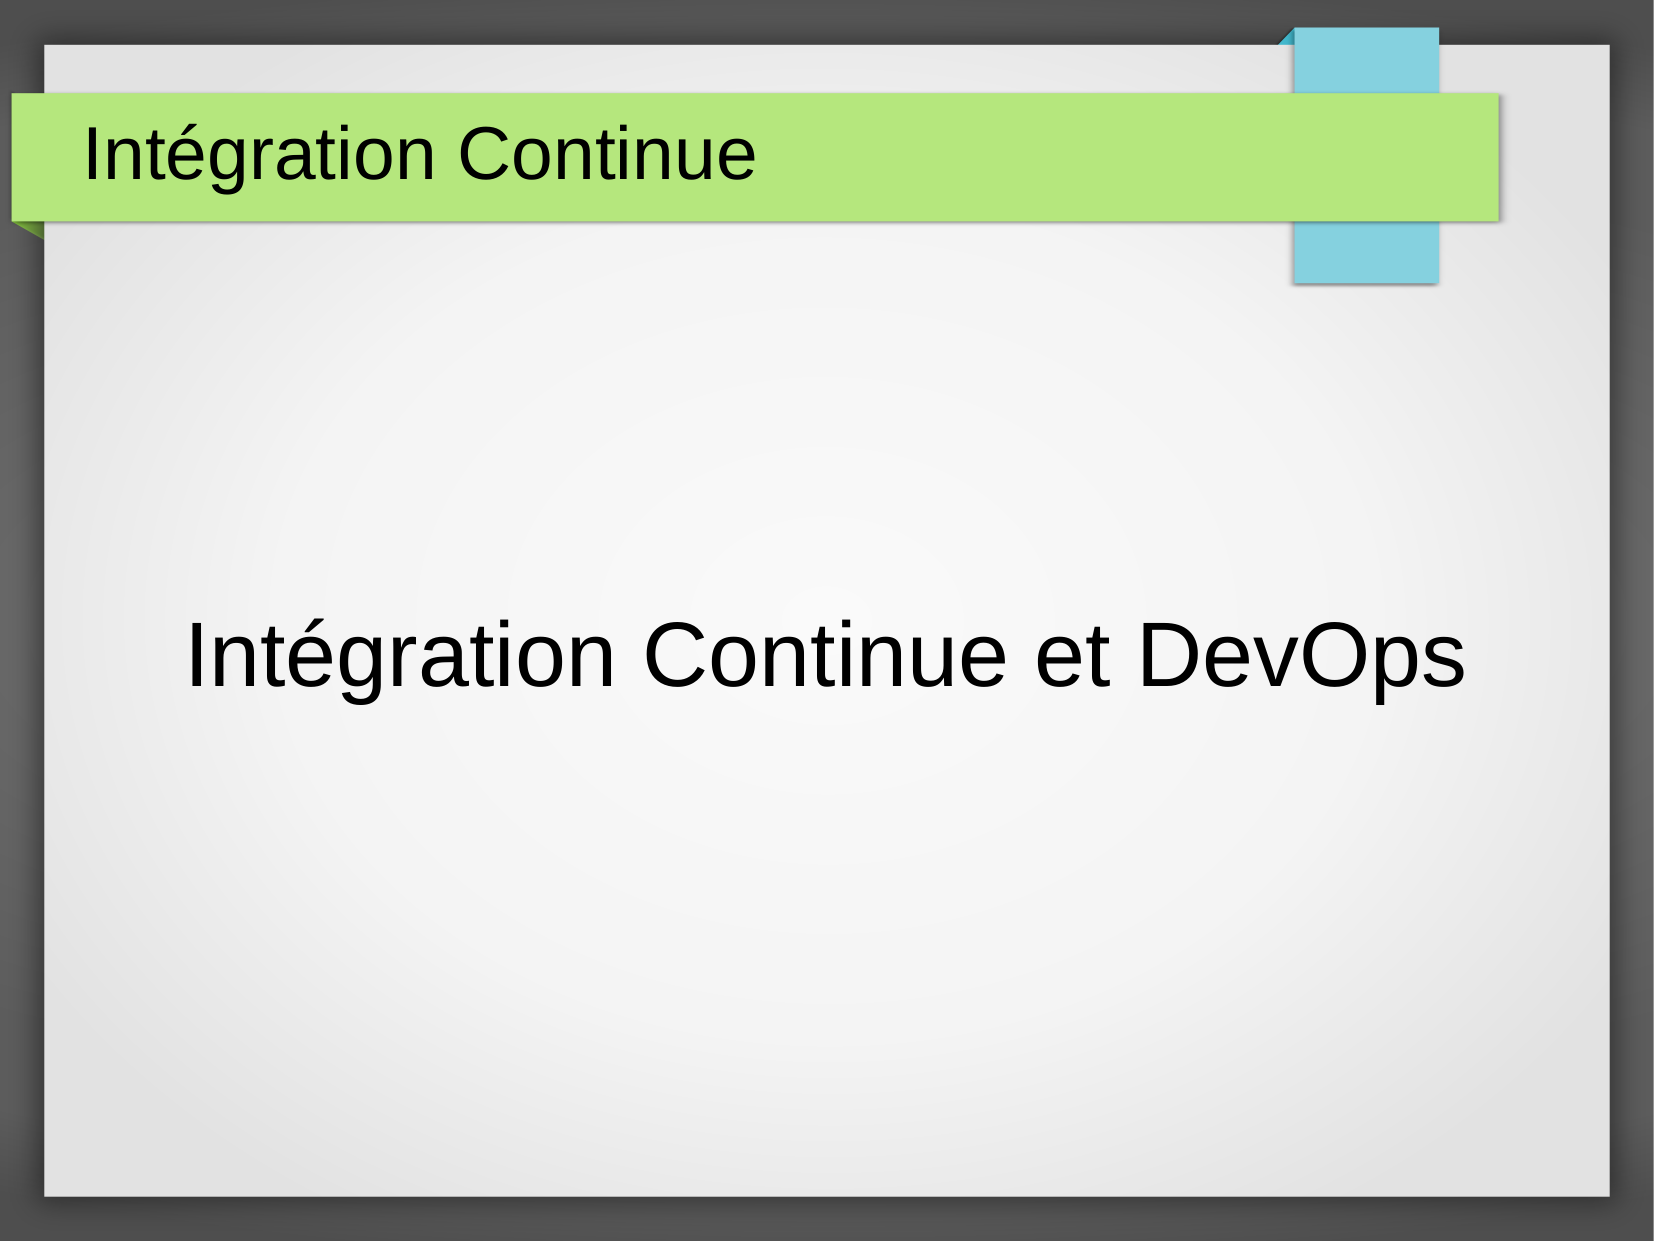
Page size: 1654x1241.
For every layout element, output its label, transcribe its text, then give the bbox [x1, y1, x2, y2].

list Intégration Continue et DevOps [82, 295, 1571, 1015]
title Intégration Continue [82, 94, 1264, 213]
picture [0, 0, 1654, 1241]
